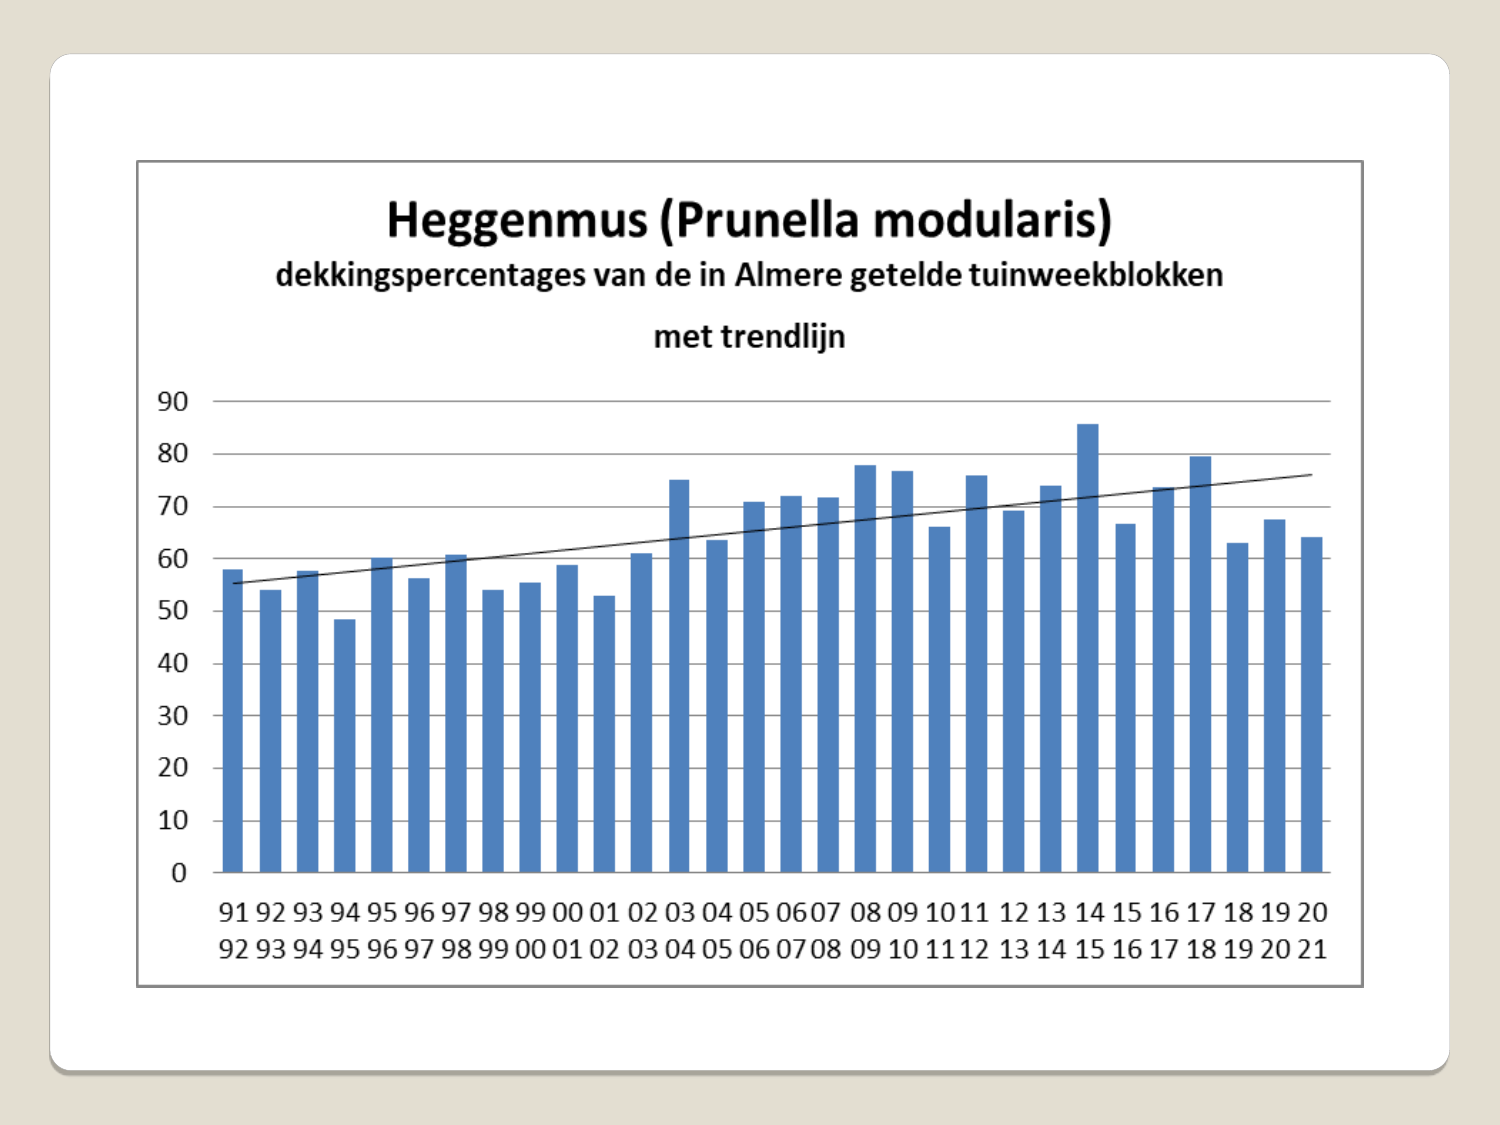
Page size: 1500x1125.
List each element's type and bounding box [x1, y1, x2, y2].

picture [136, 160, 1364, 988]
